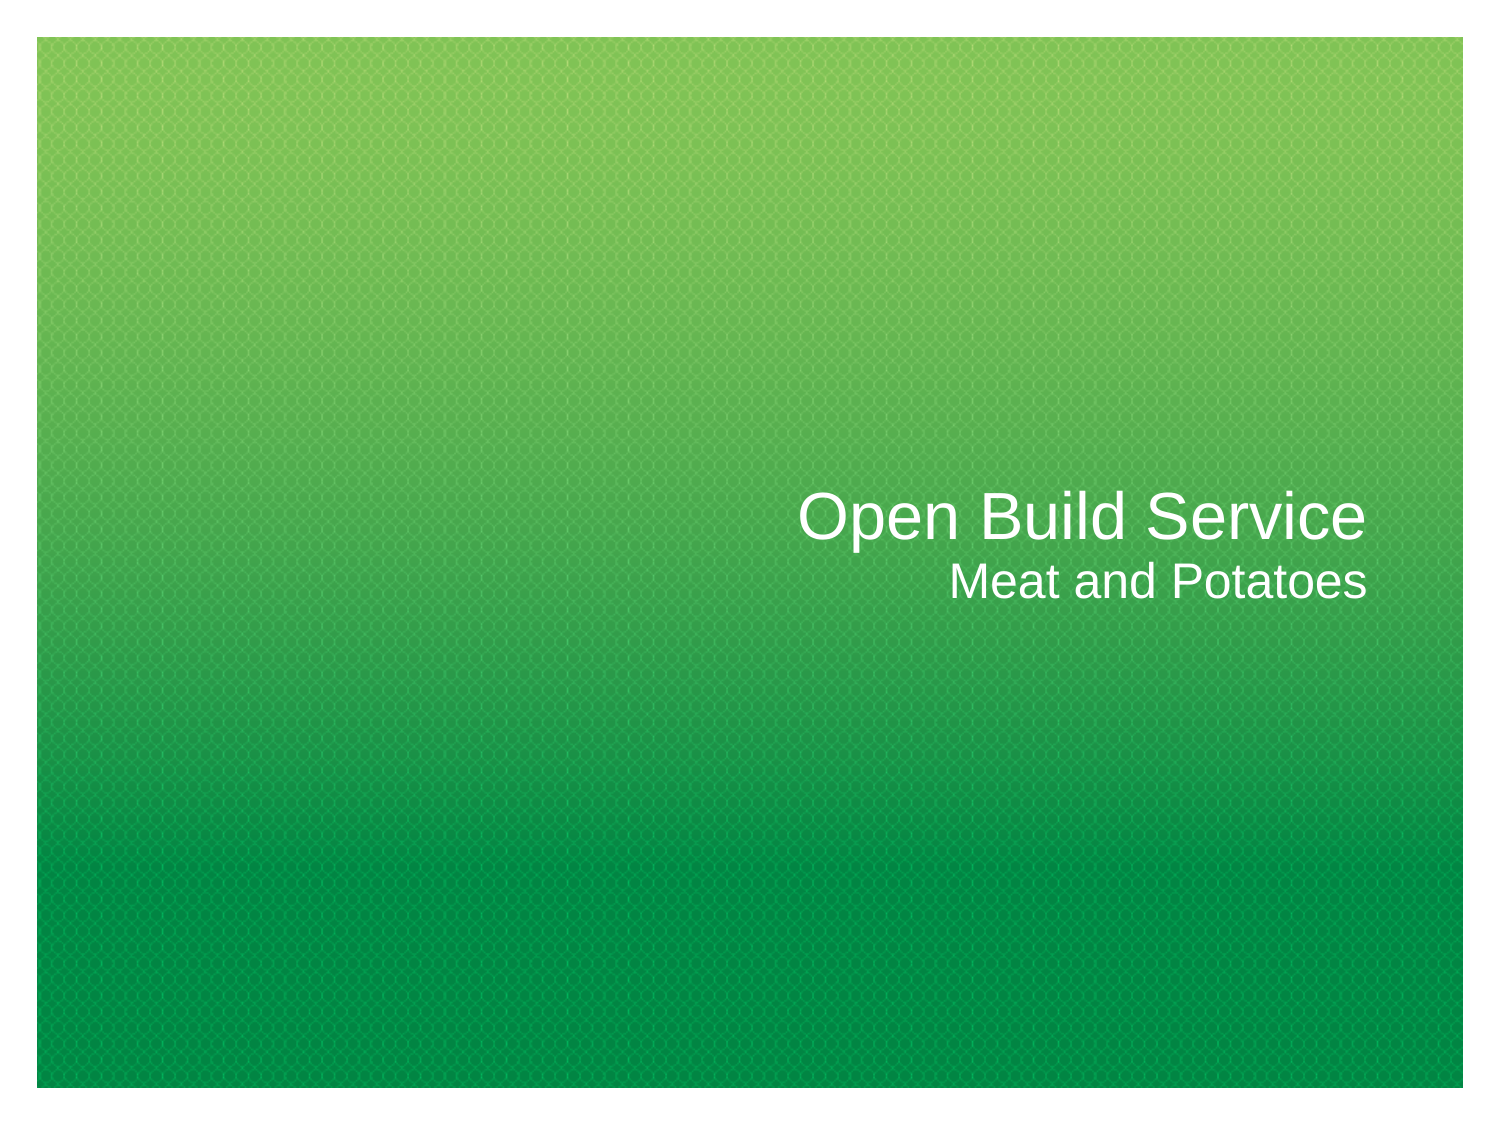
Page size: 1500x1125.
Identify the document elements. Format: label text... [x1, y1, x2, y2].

title Open Build Service Meat and Potatoes [135, 450, 1369, 638]
picture [37, 37, 1463, 1088]
